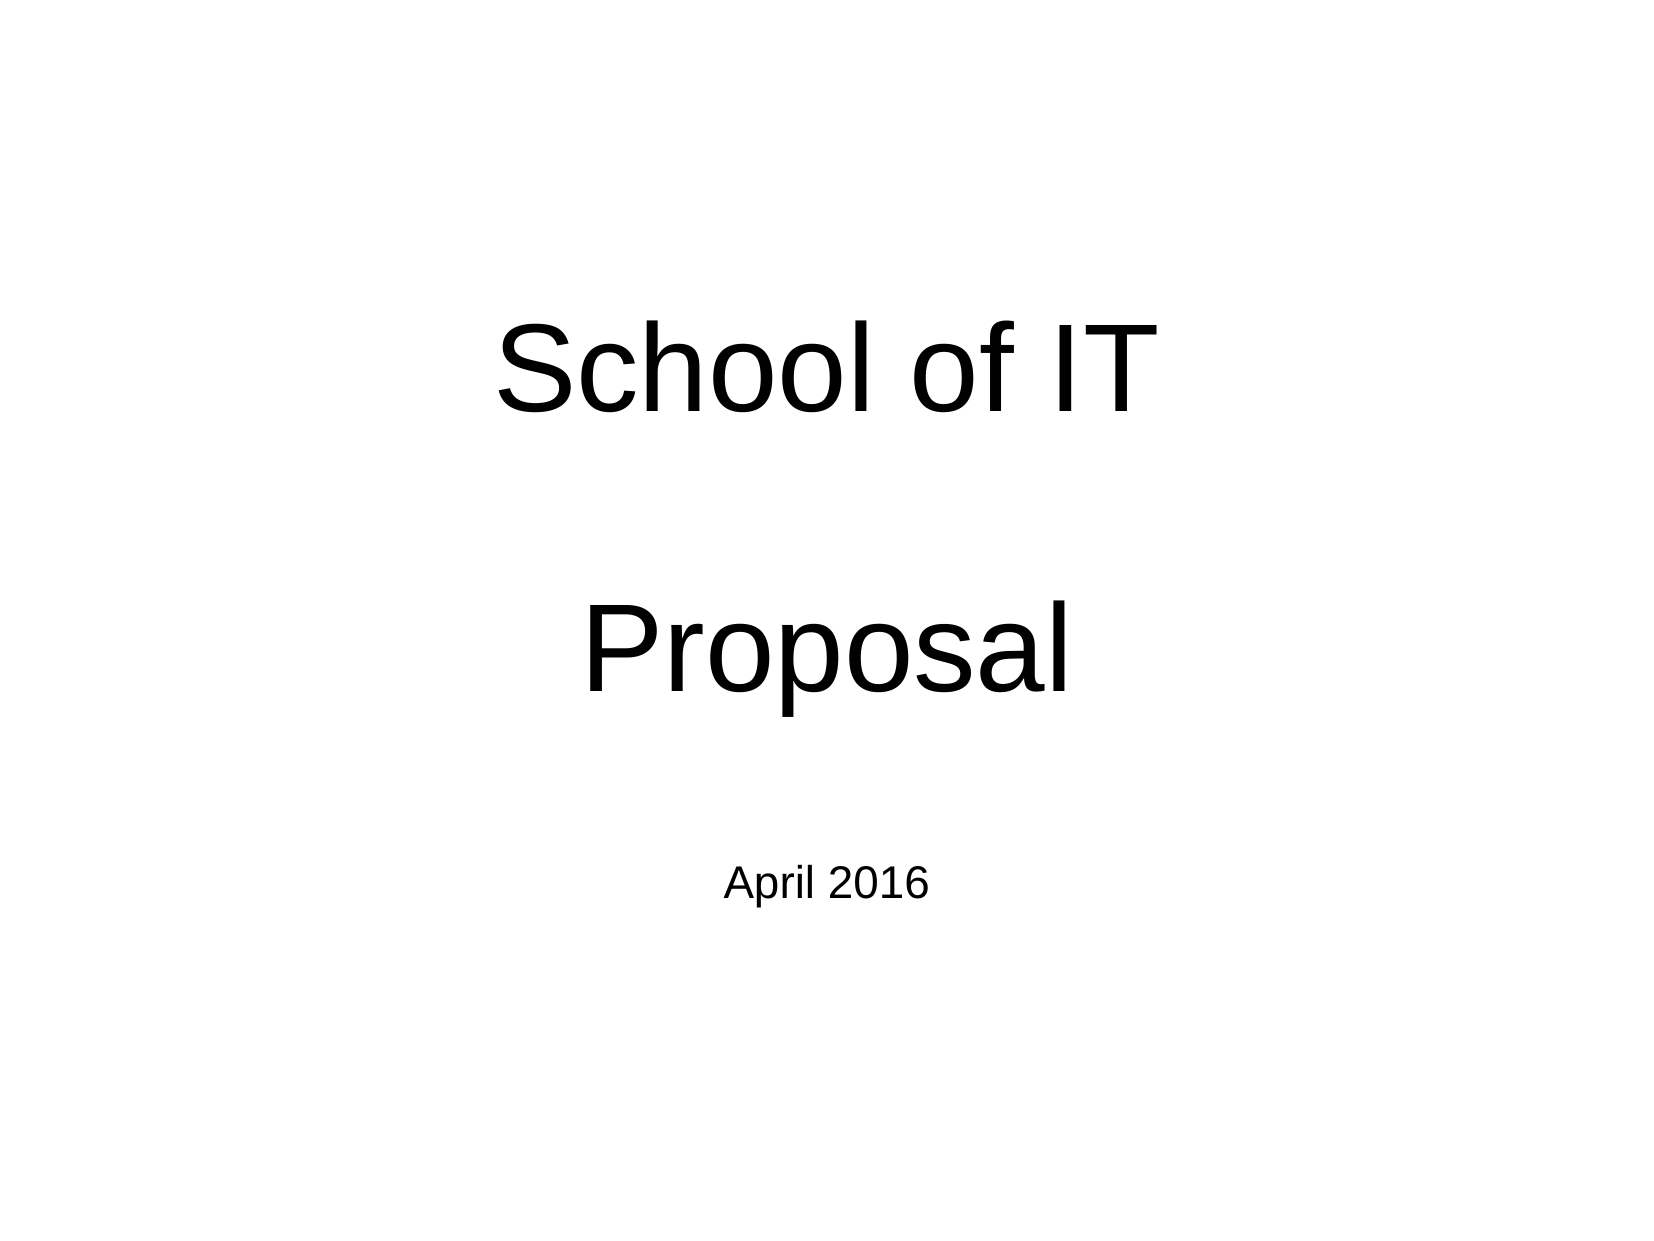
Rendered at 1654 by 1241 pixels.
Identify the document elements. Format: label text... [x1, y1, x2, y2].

title School of IT Proposal April 2016 [82, 49, 1571, 1158]
